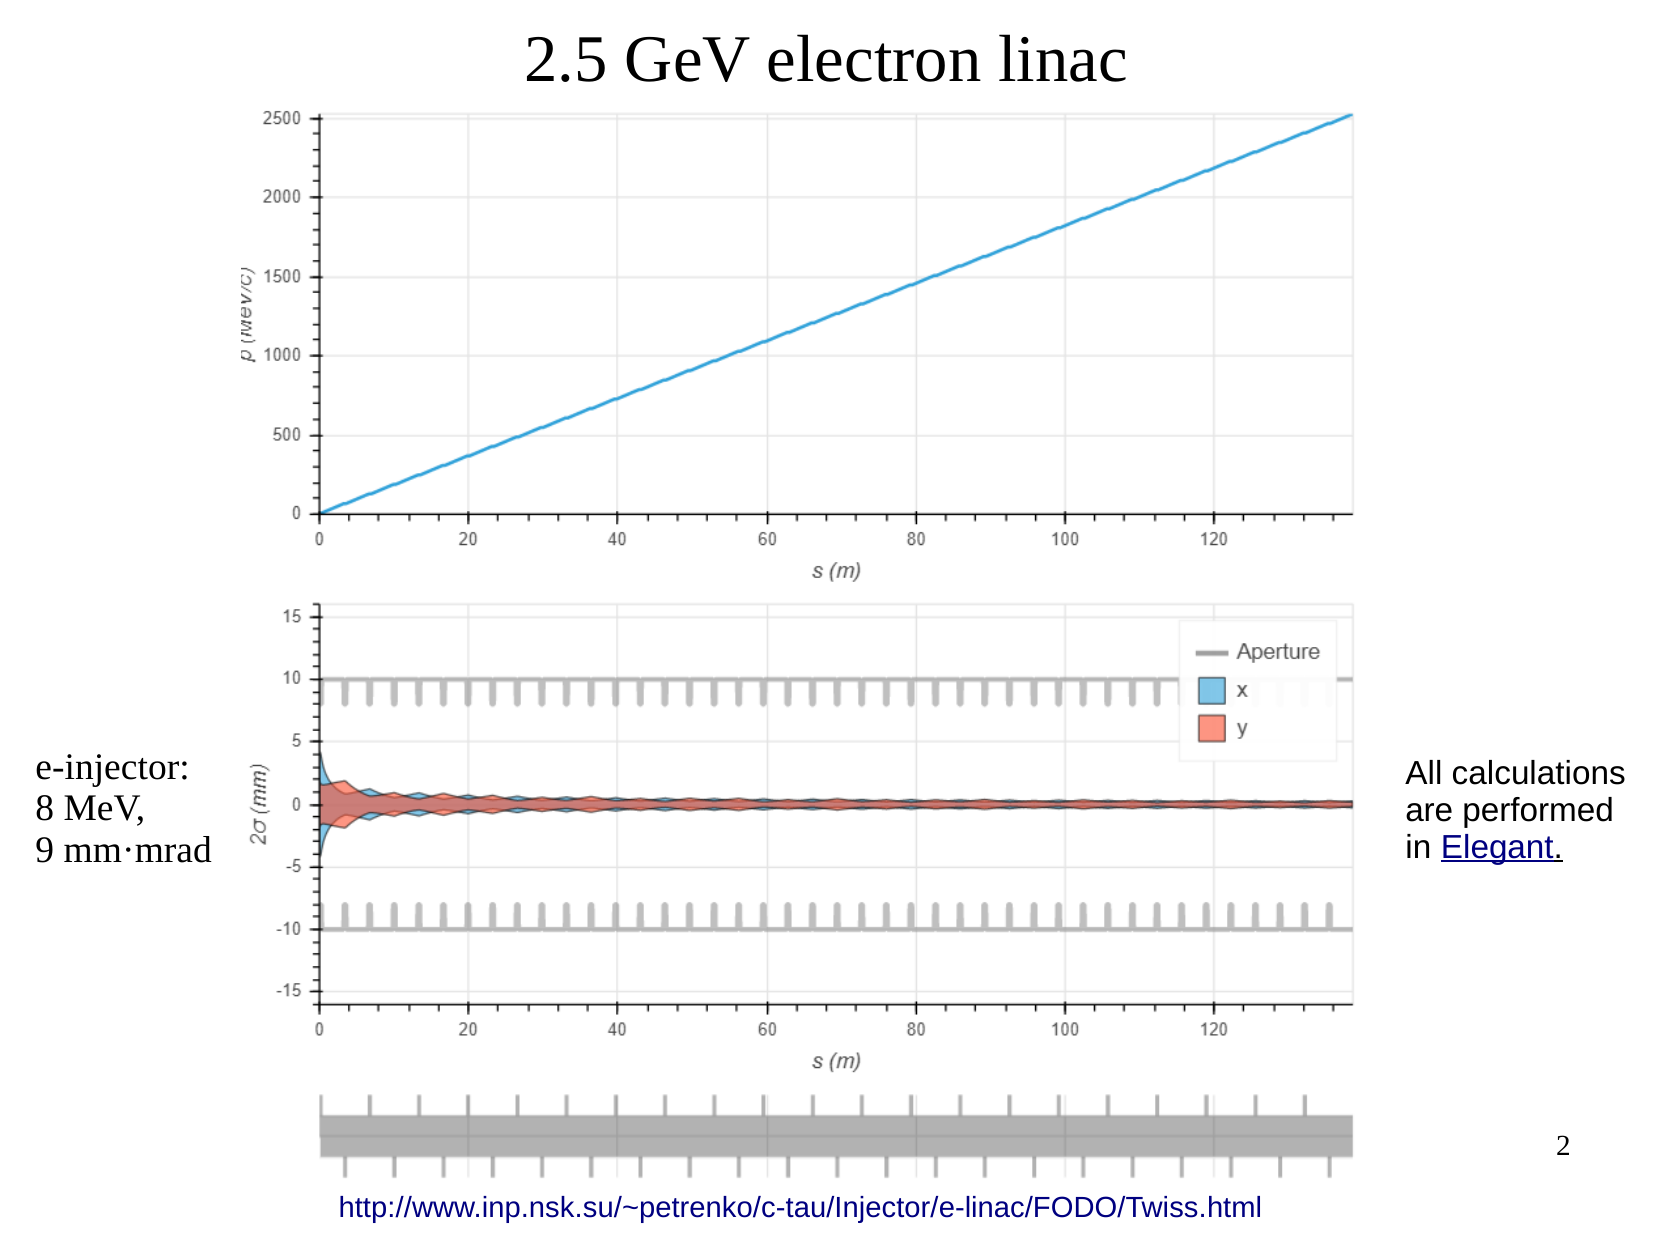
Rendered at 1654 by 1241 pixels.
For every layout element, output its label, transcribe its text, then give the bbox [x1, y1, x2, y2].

title All calculations are performed in Еlegant. [1405, 735, 1642, 885]
picture [241, 106, 1366, 1183]
title e-injector: 8 MeV, 9 mm·mrad [35, 744, 248, 872]
text_box http://www.inp.nsk.su/~petrenko/c-tau/Injector/e-linac/FODO/Twiss.html [196, 1183, 1406, 1241]
title 2.5 GeV electron linac [82, 11, 1571, 107]
